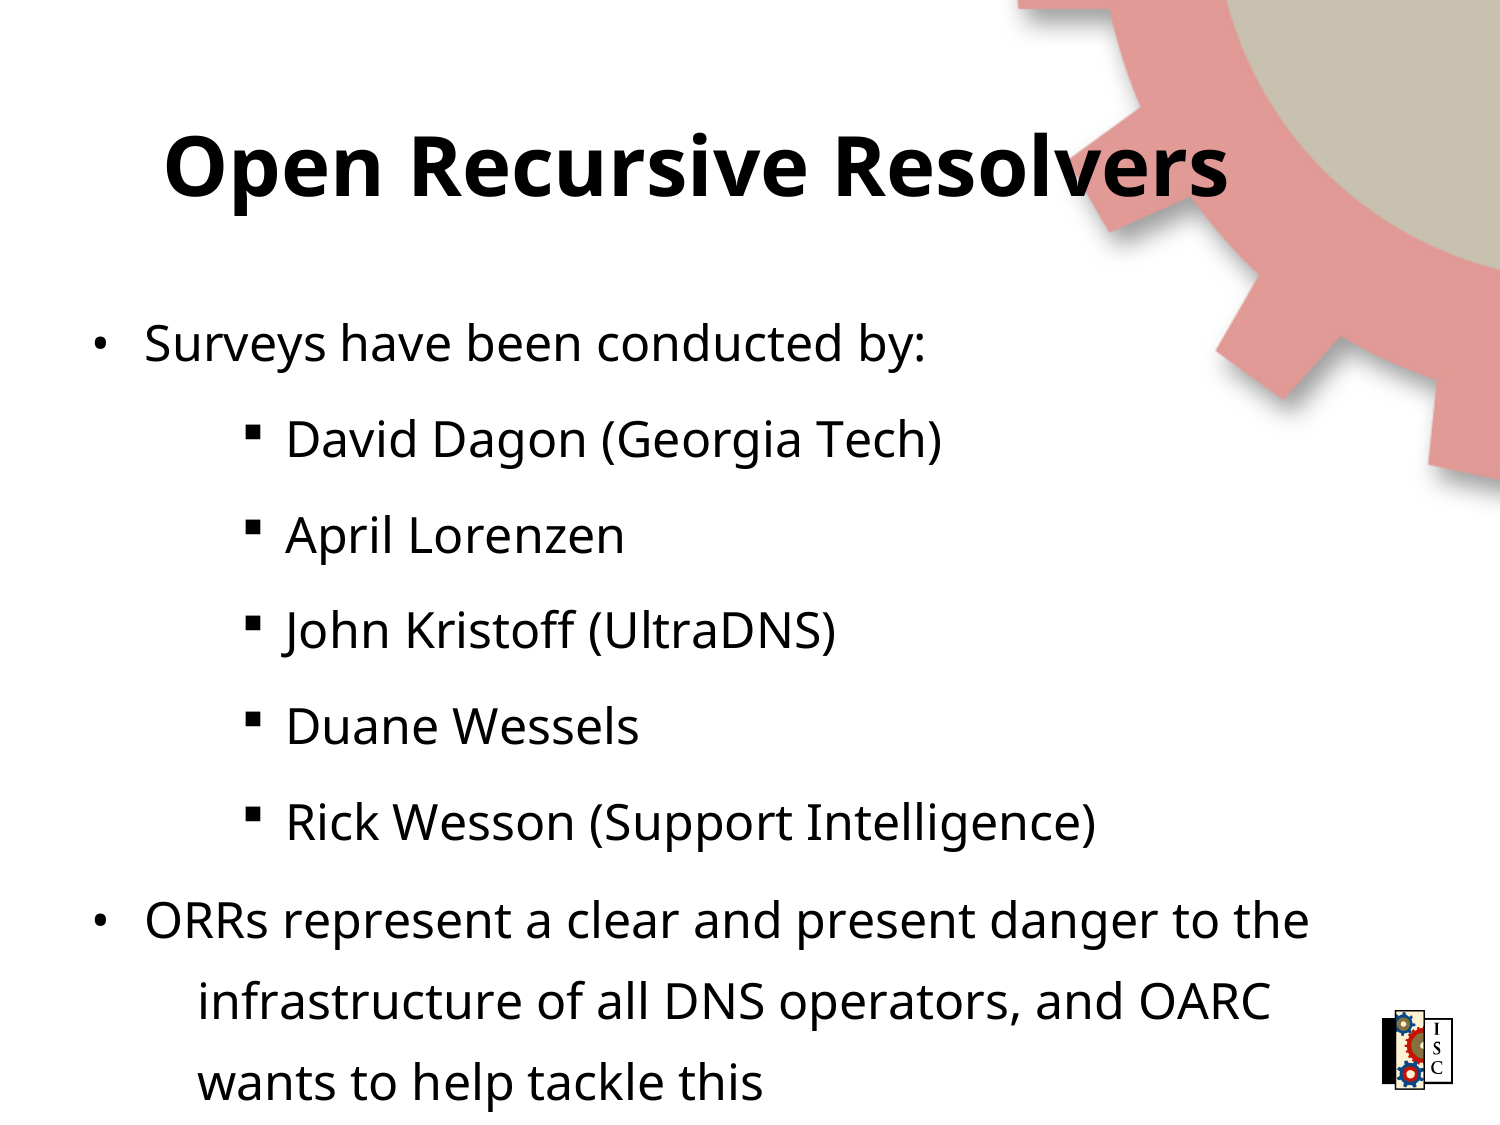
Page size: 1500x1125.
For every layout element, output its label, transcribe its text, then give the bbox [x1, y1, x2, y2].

list Surveys have been conducted by: David Dagon (Georgia Tech) April Lorenzen John Kristoff (UltraDNS) Duane Wessels Rick Wesson (Support Intelligence) ORRs represent a clear and present danger to the infrastructure of all DNS operators, and OARC wants to help tackle this [91, 295, 1406, 1024]
title Open Recursive Resolvers [162, 26, 1472, 280]
picture [0, 0, 1500, 1125]
